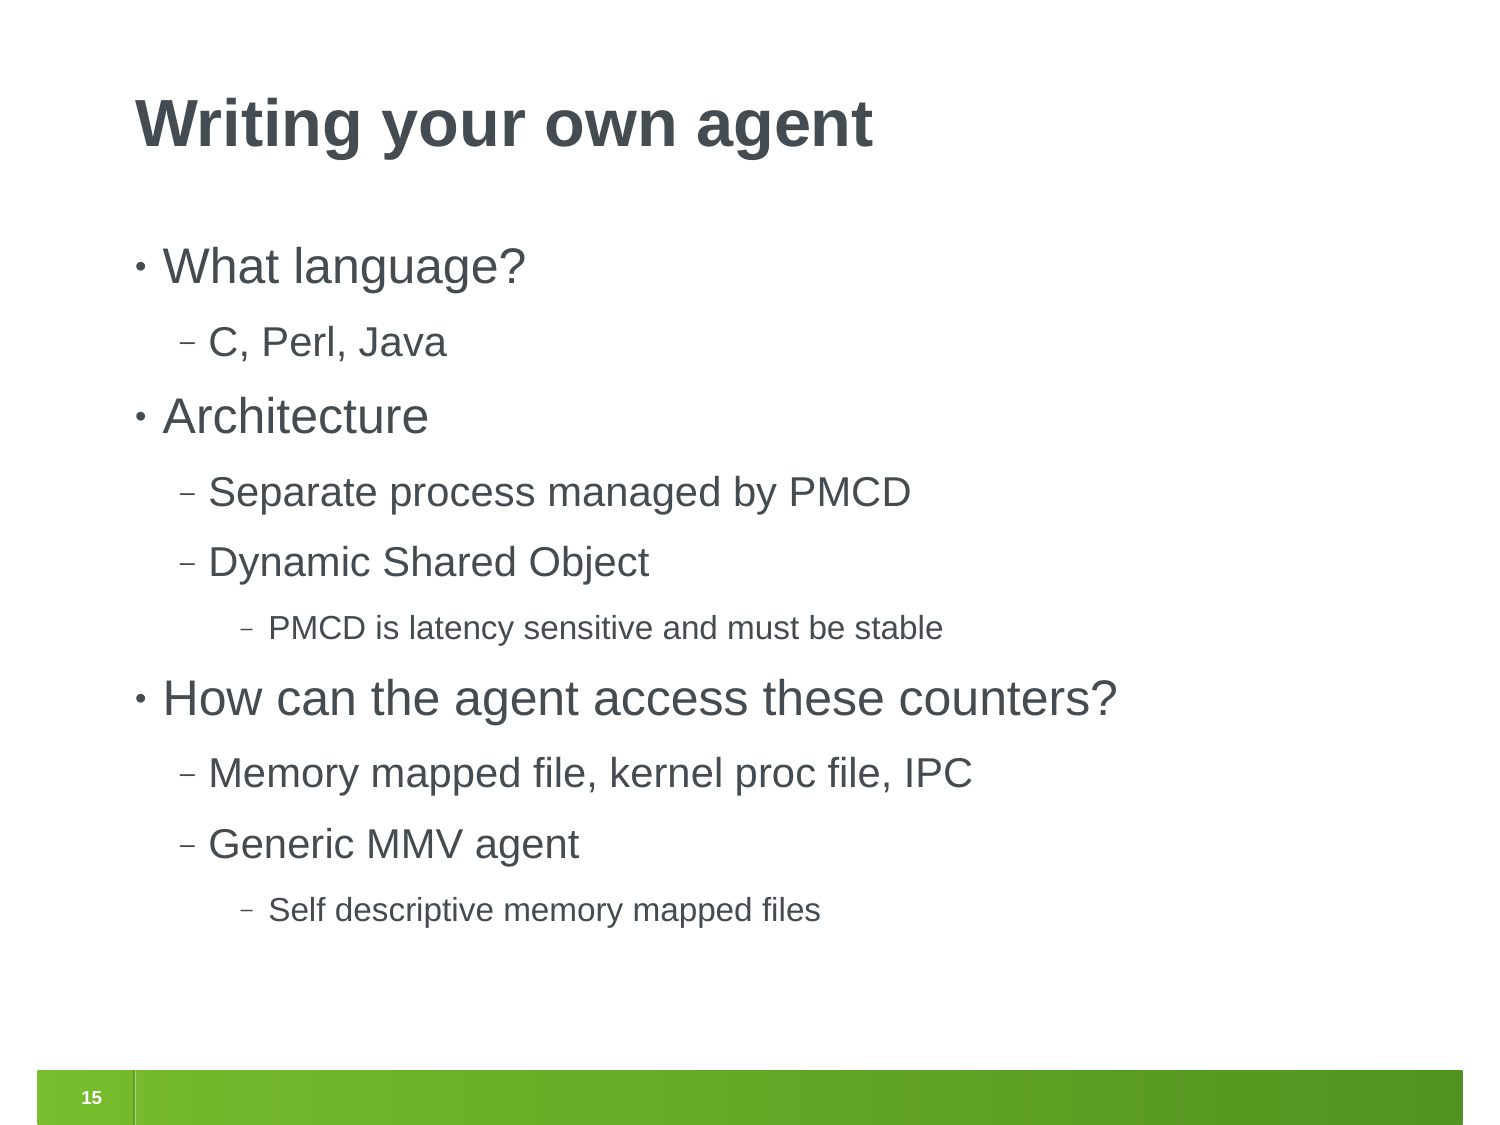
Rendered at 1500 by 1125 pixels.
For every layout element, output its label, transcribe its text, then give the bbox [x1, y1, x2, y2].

title Writing your own agent [135, 41, 1372, 204]
list What language? C, Perl, Java Architecture Separate process managed by PMCD Dynamic Shared Object PMCD is latency sensitive and must be stable How can the agent access these counters? Memory mapped file, kernel proc file, IPC Generic MMV agent Self descriptive memory mapped files [135, 238, 1372, 982]
